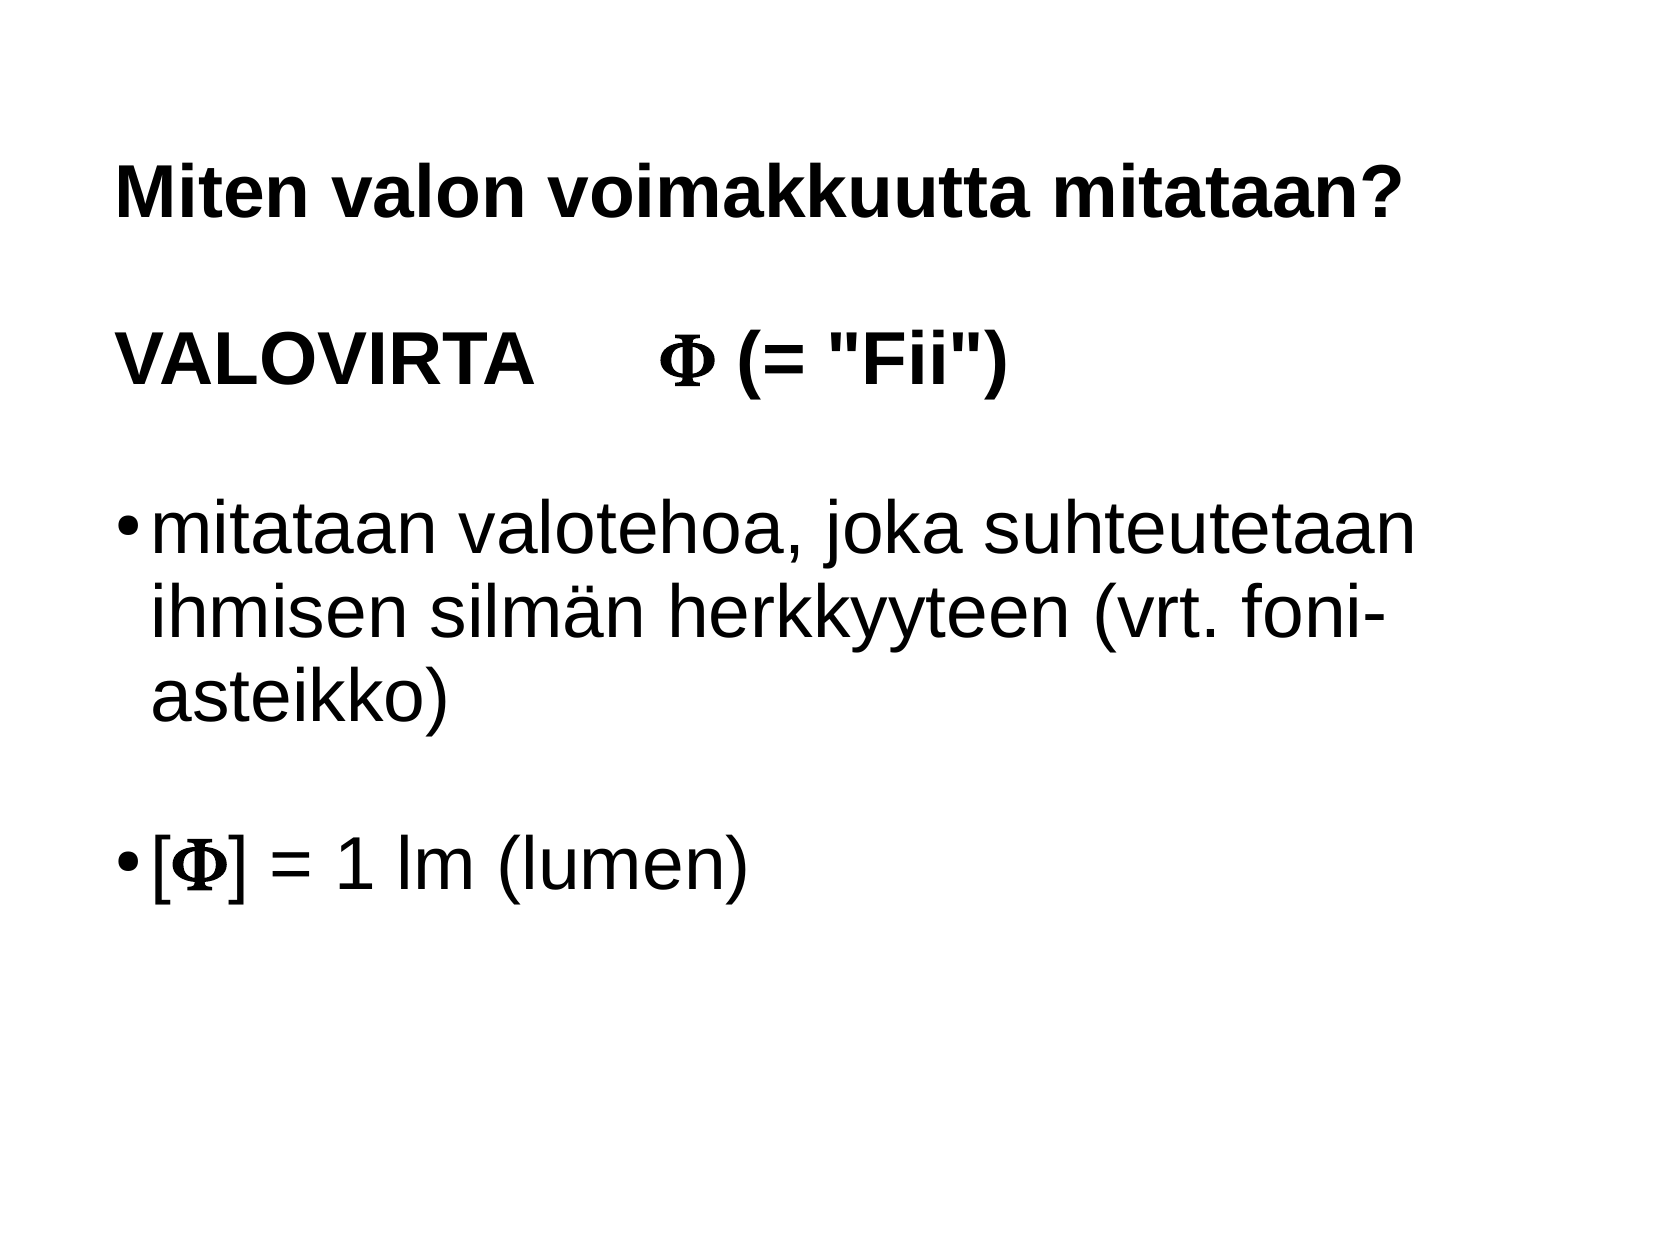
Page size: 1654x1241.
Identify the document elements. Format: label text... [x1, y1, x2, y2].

text_box Miten valon voimakkuutta mitataan? VALOVIRTA F (= "Fii") mitataan valotehoa, joka suhteutetaan ihmisen silmän herkkyyteen (vrt. foni-asteikko) [F] = 1 lm (lumen) [100, 141, 1477, 929]
